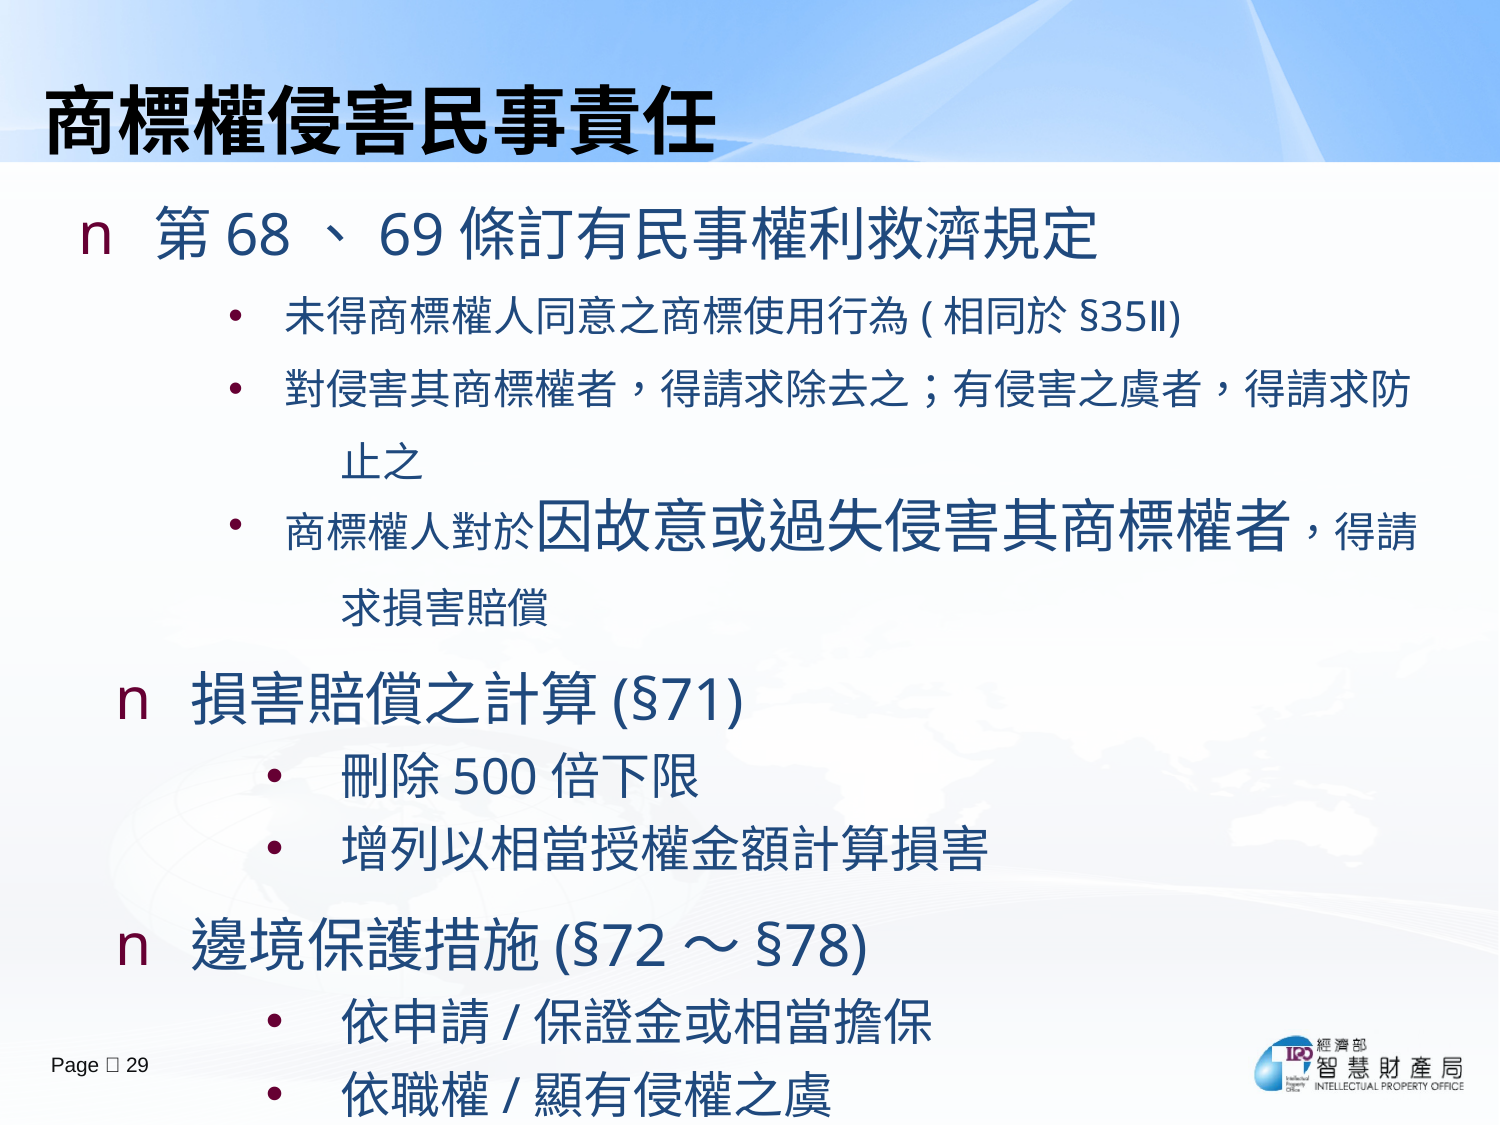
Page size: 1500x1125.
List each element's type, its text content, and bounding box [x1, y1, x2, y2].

text_box 第68、69條訂有民事權利救濟規定 未得商標權人同意之商標使用行為(相同於§35Ⅱ) 對侵害其商標權者，得請求除去之；有侵害之虞者，得請求防止之 商標權人對於因故意或過失侵害其商標權者，得請求損害賠償 損害賠償之計算(§71) 刪除500倍下限 增列以相當授權金額計算損害 邊境保護措施(§72〜§78) 依申請/保證金或相當擔保 依職權/顯有侵權之虞 [63, 197, 1445, 1096]
title 商標權侵害民事責任 [42, 0, 1272, 127]
